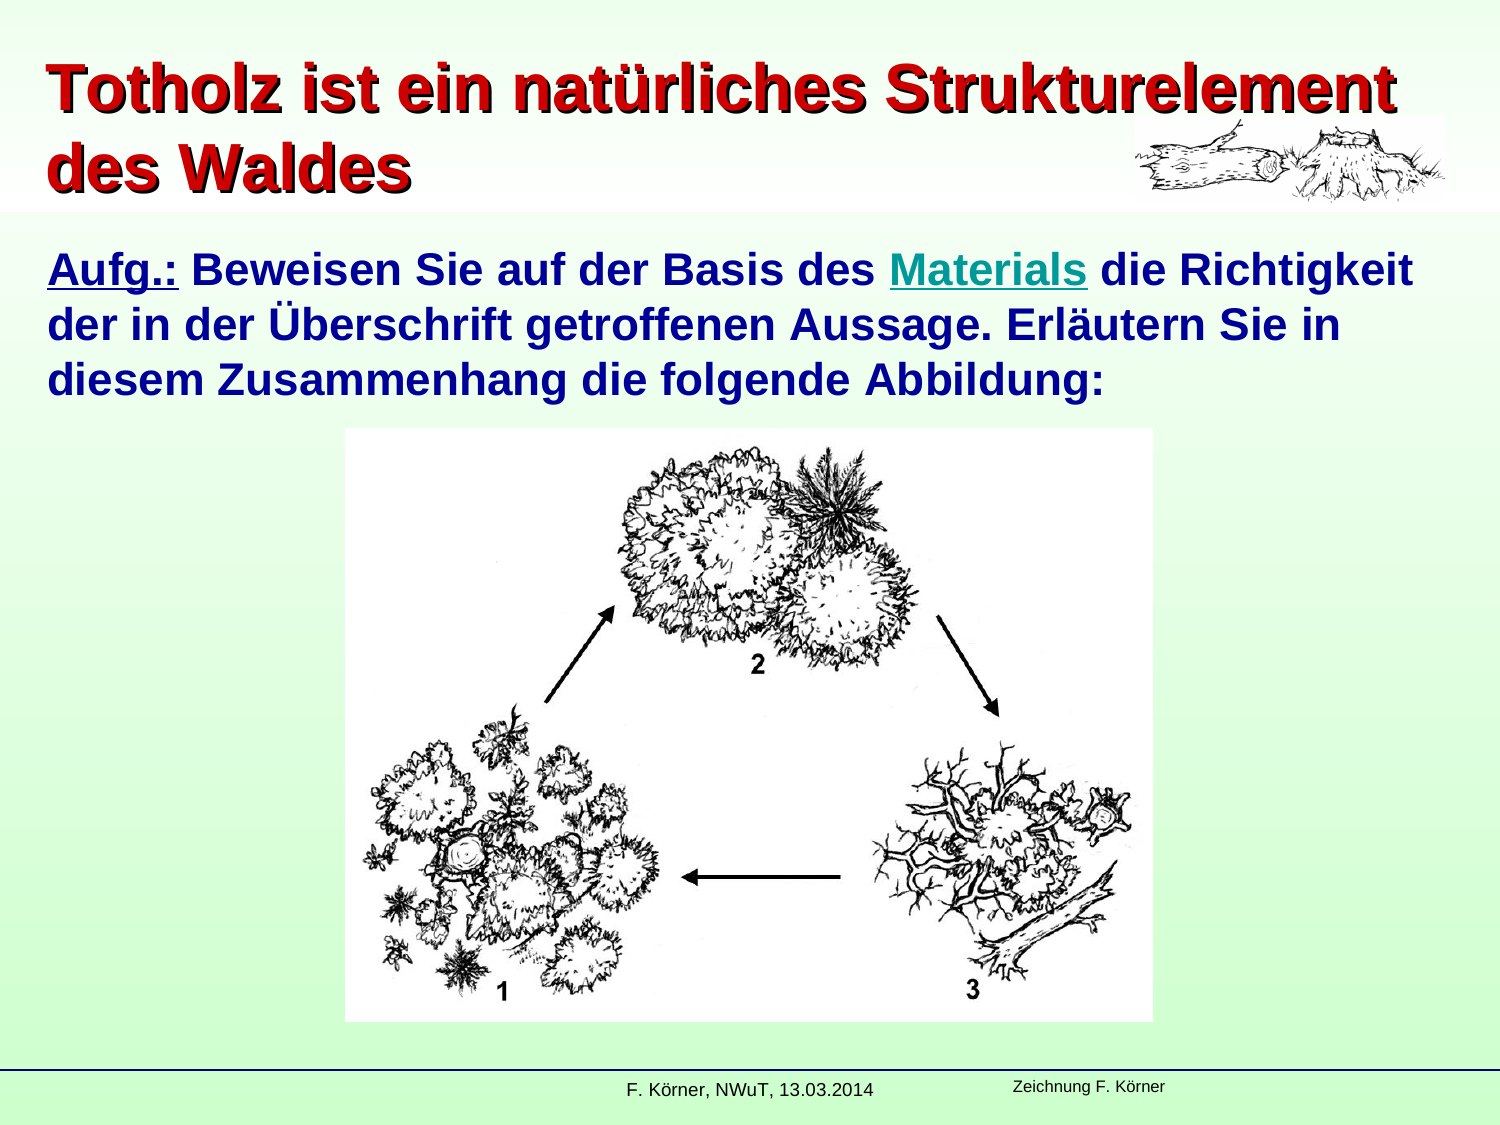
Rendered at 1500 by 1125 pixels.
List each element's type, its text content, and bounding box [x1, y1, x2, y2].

text_box Aufg.: Beweisen Sie auf der Basis des Materials die Richtigkeit der in der Überschrift getroffenen Aussage. Erläutern Sie in diesem Zusammenhang die folgende Abbildung: [32, 231, 1466, 429]
text_box Zeichnung F. Körner [998, 1067, 1500, 1123]
picture [345, 428, 1153, 1022]
picture [1135, 115, 1445, 203]
table_header Totholz ist ein natürliches Strukturelement des Waldes [0, 0, 1500, 212]
